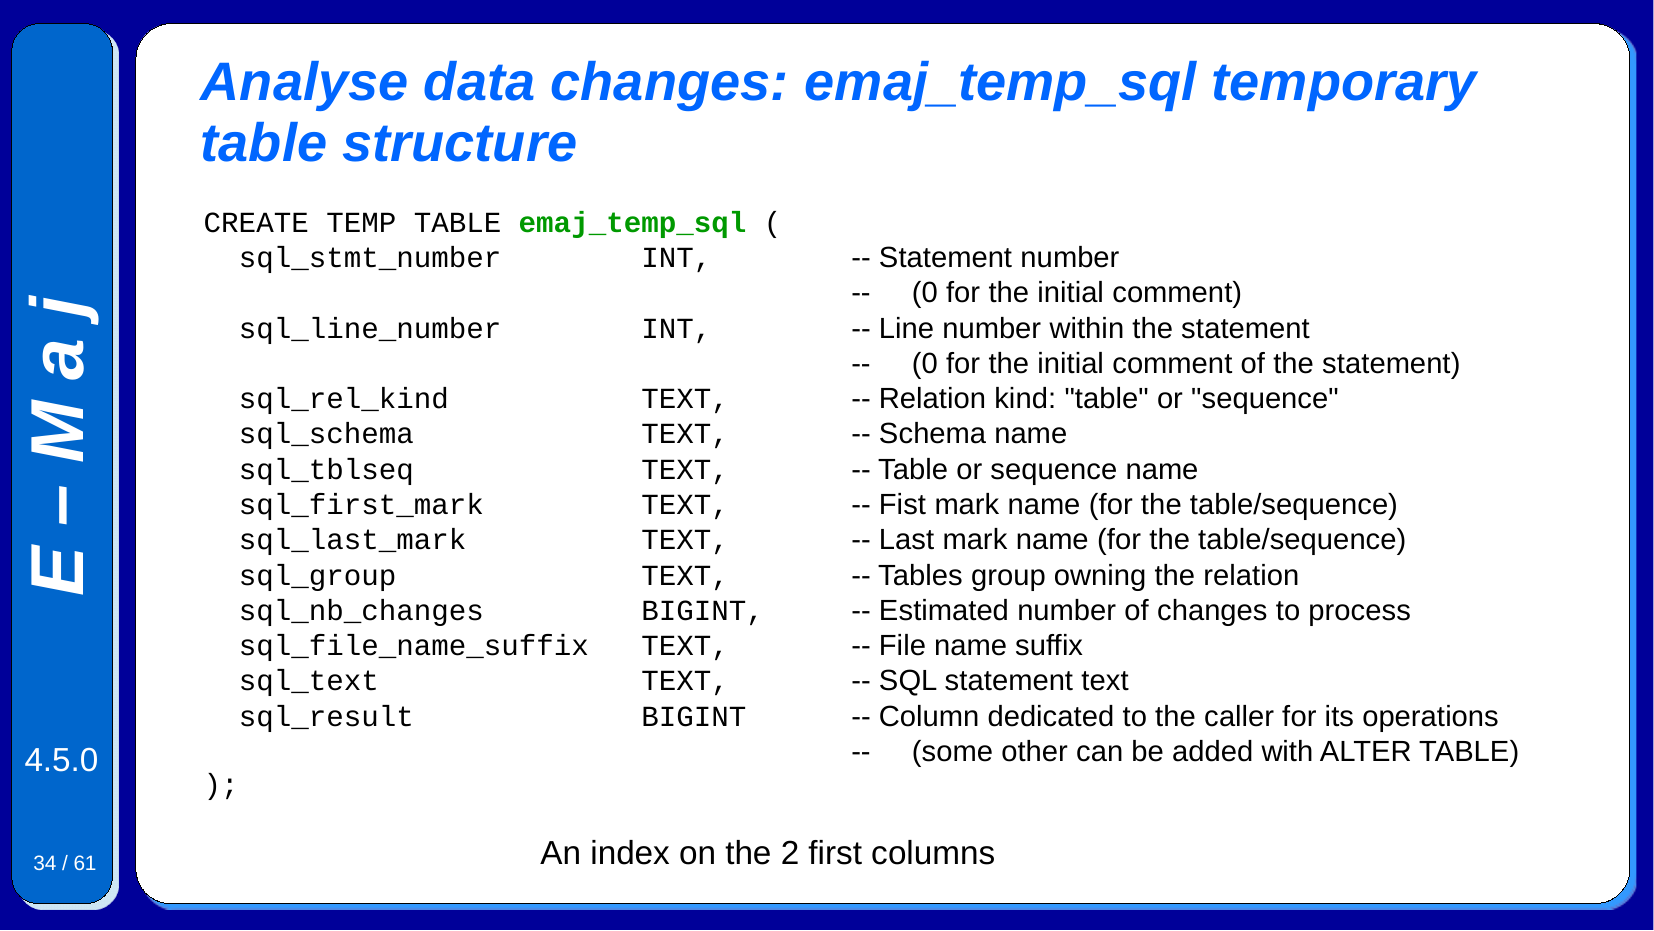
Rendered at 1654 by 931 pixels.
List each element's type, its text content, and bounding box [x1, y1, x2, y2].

text_box CREATE TEMP TABLE emaj_temp_sql ( sql_stmt_number INT, -- Statement number -- (0 for the initial comment) sql_line_number INT, -- Line number within the statement -- (0 for the initial comment of the statement) sql_rel_kind TEXT, -- Relation kind: "table" or "sequence" sql_schema TEXT, -- Schema name sql_tblseq TEXT, -- Table or sequence name sql_first_mark TEXT, -- Fist mark name (for the table/sequence) sql_last_mark TEXT, -- Last mark name (for the table/sequence) sql_group TEXT, -- Tables group owning the relation sql_nb_changes BIGINT, -- Estimated number of changes to process sql_file_name_suffix TEXT, -- File name suffix sql_text TEXT, -- SQL statement text sql_result BIGINT -- Column dedicated to the caller for its operations -- (some other can be added with ALTER TABLE) ); [188, 200, 1595, 811]
title Analyse data changes: emaj_temp_sql temporary table structure [200, 34, 1575, 191]
text_box An index on the 2 first columns [525, 826, 1122, 879]
